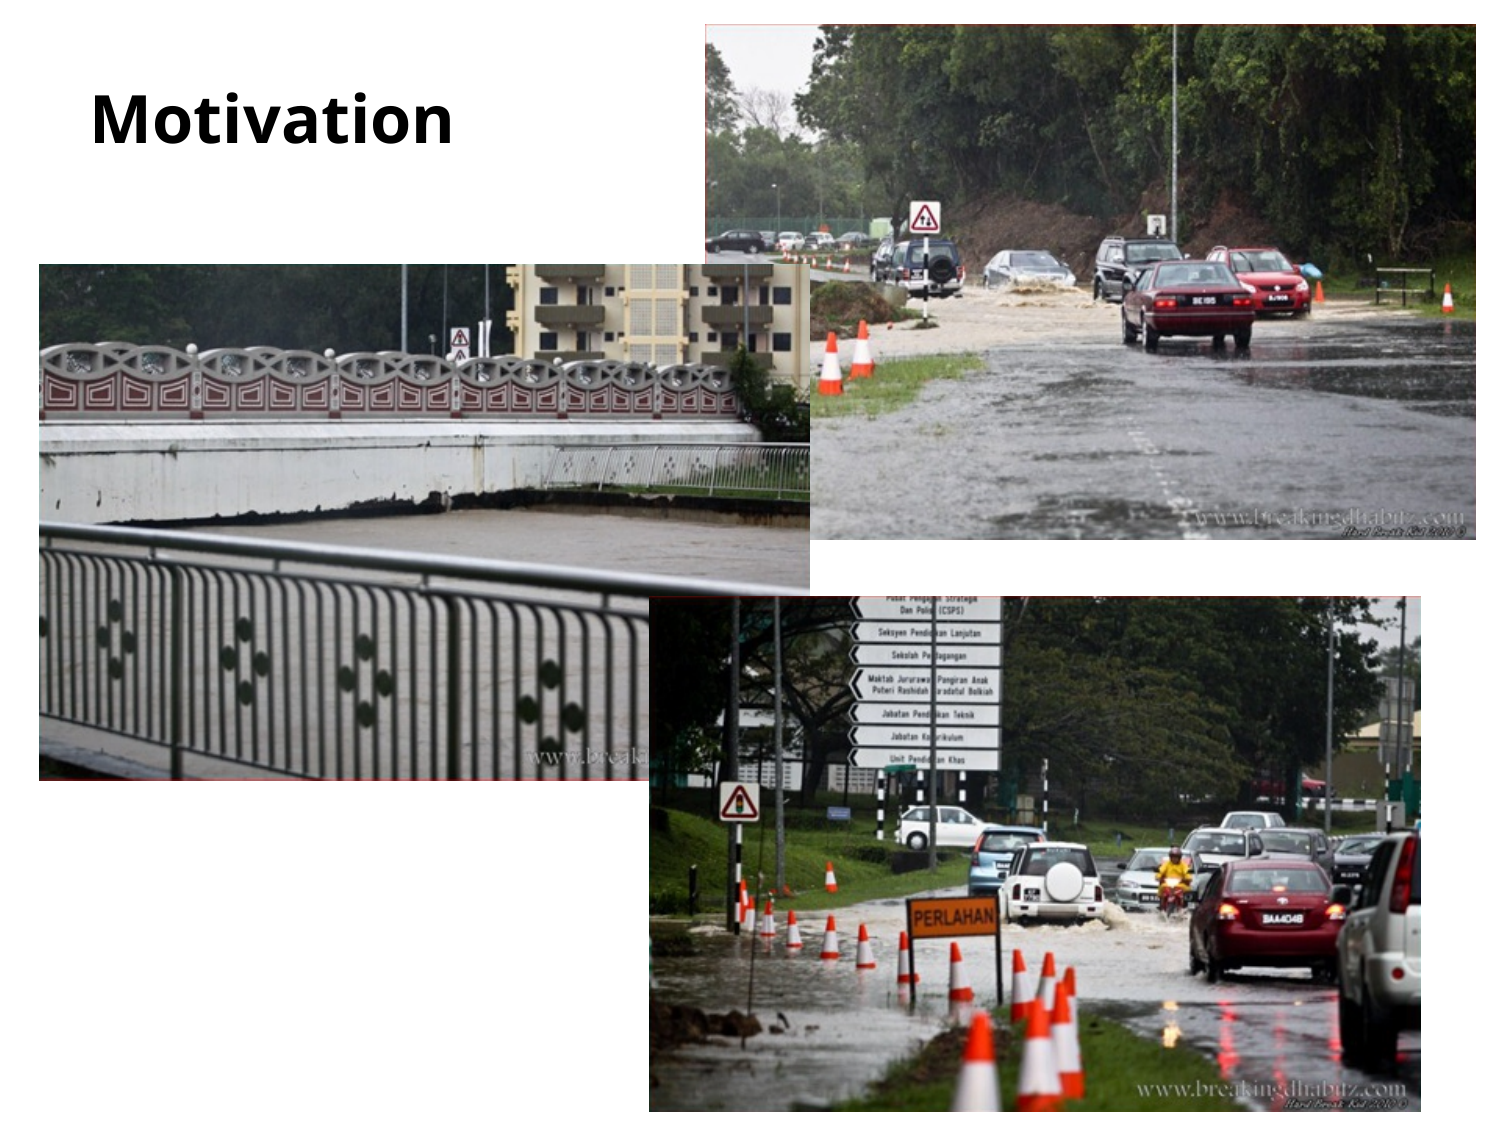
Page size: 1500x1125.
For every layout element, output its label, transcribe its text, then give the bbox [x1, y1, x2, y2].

picture [39, 24, 1476, 1113]
text_box Motivation [75, 68, 705, 190]
